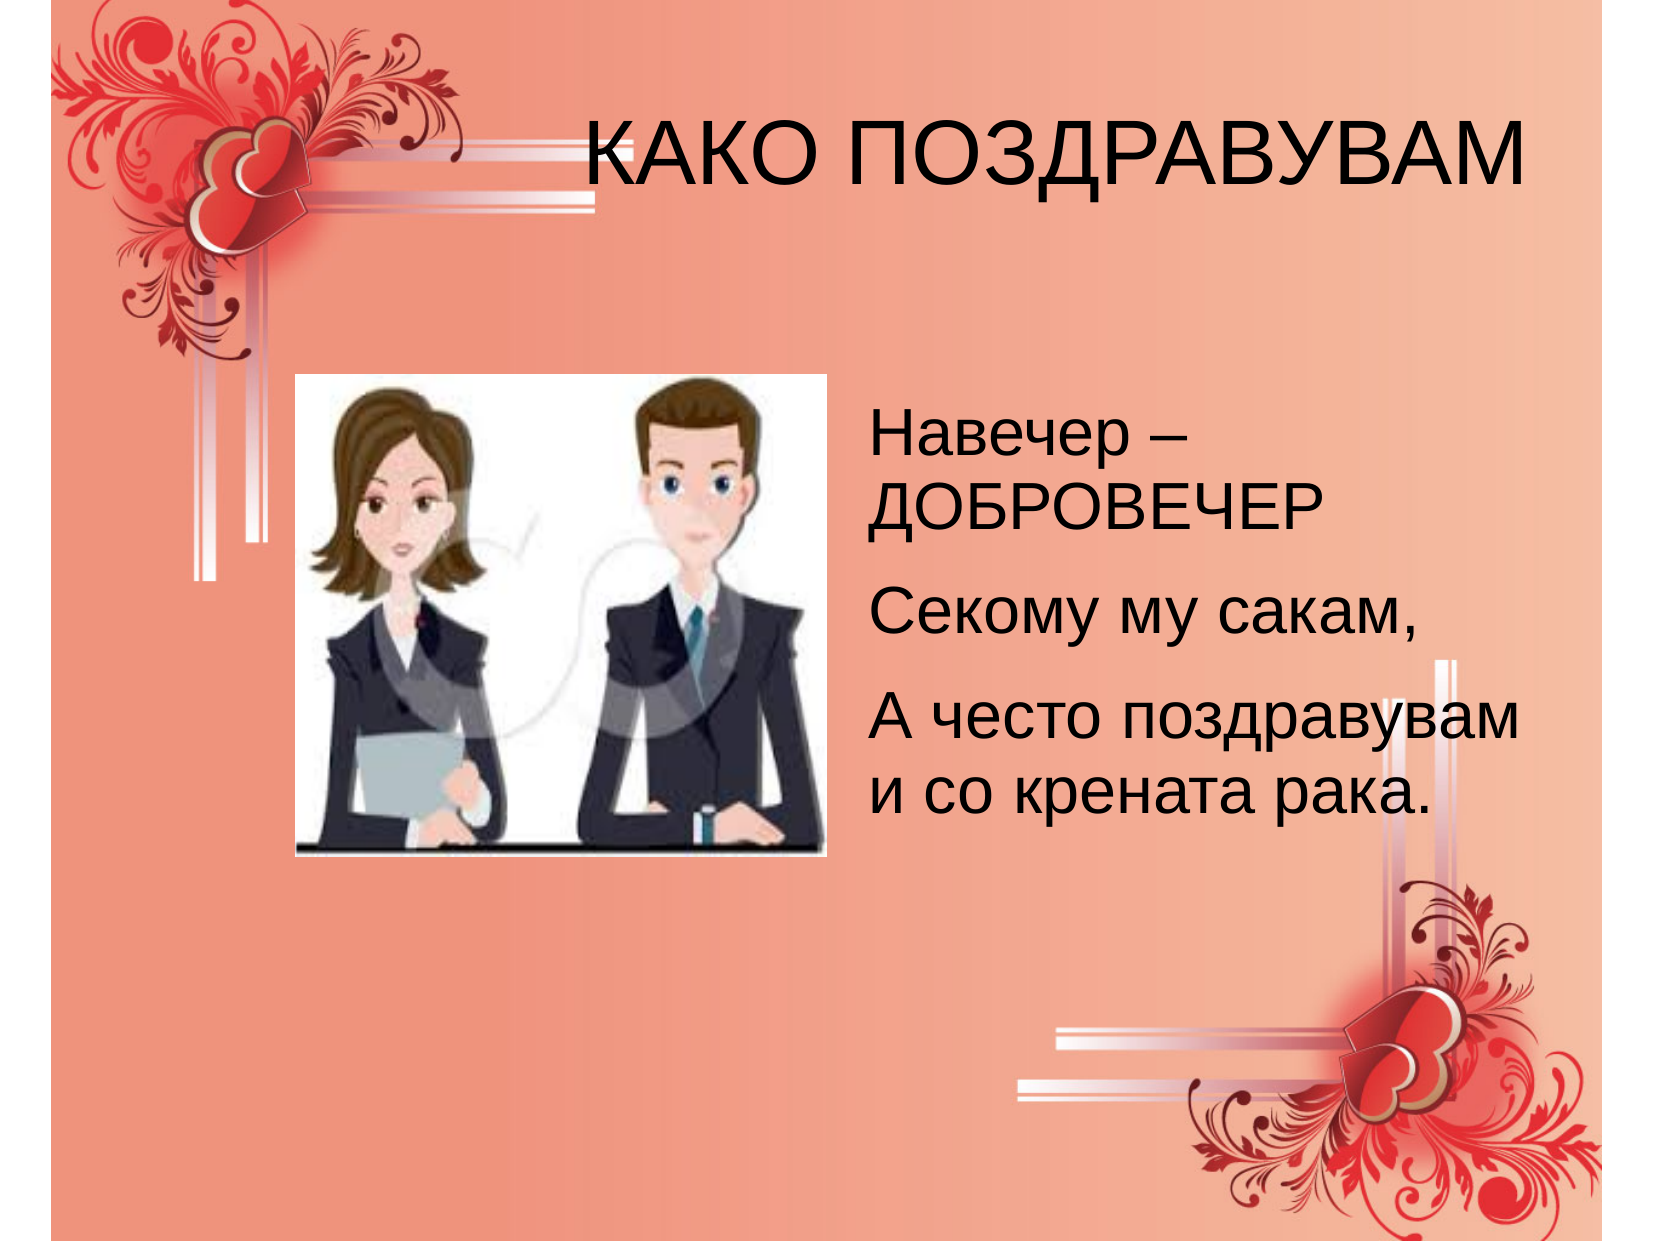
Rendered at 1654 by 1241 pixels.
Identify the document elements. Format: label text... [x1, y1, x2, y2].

picture [51, 0, 1602, 1241]
list Навечер – ДОБРОВЕЧЕР Секому му сакам, А често поздравувам и со крената рака. [797, 290, 1572, 1109]
title КАКО ПОЗДРАВУВАМ [82, 56, 1571, 250]
